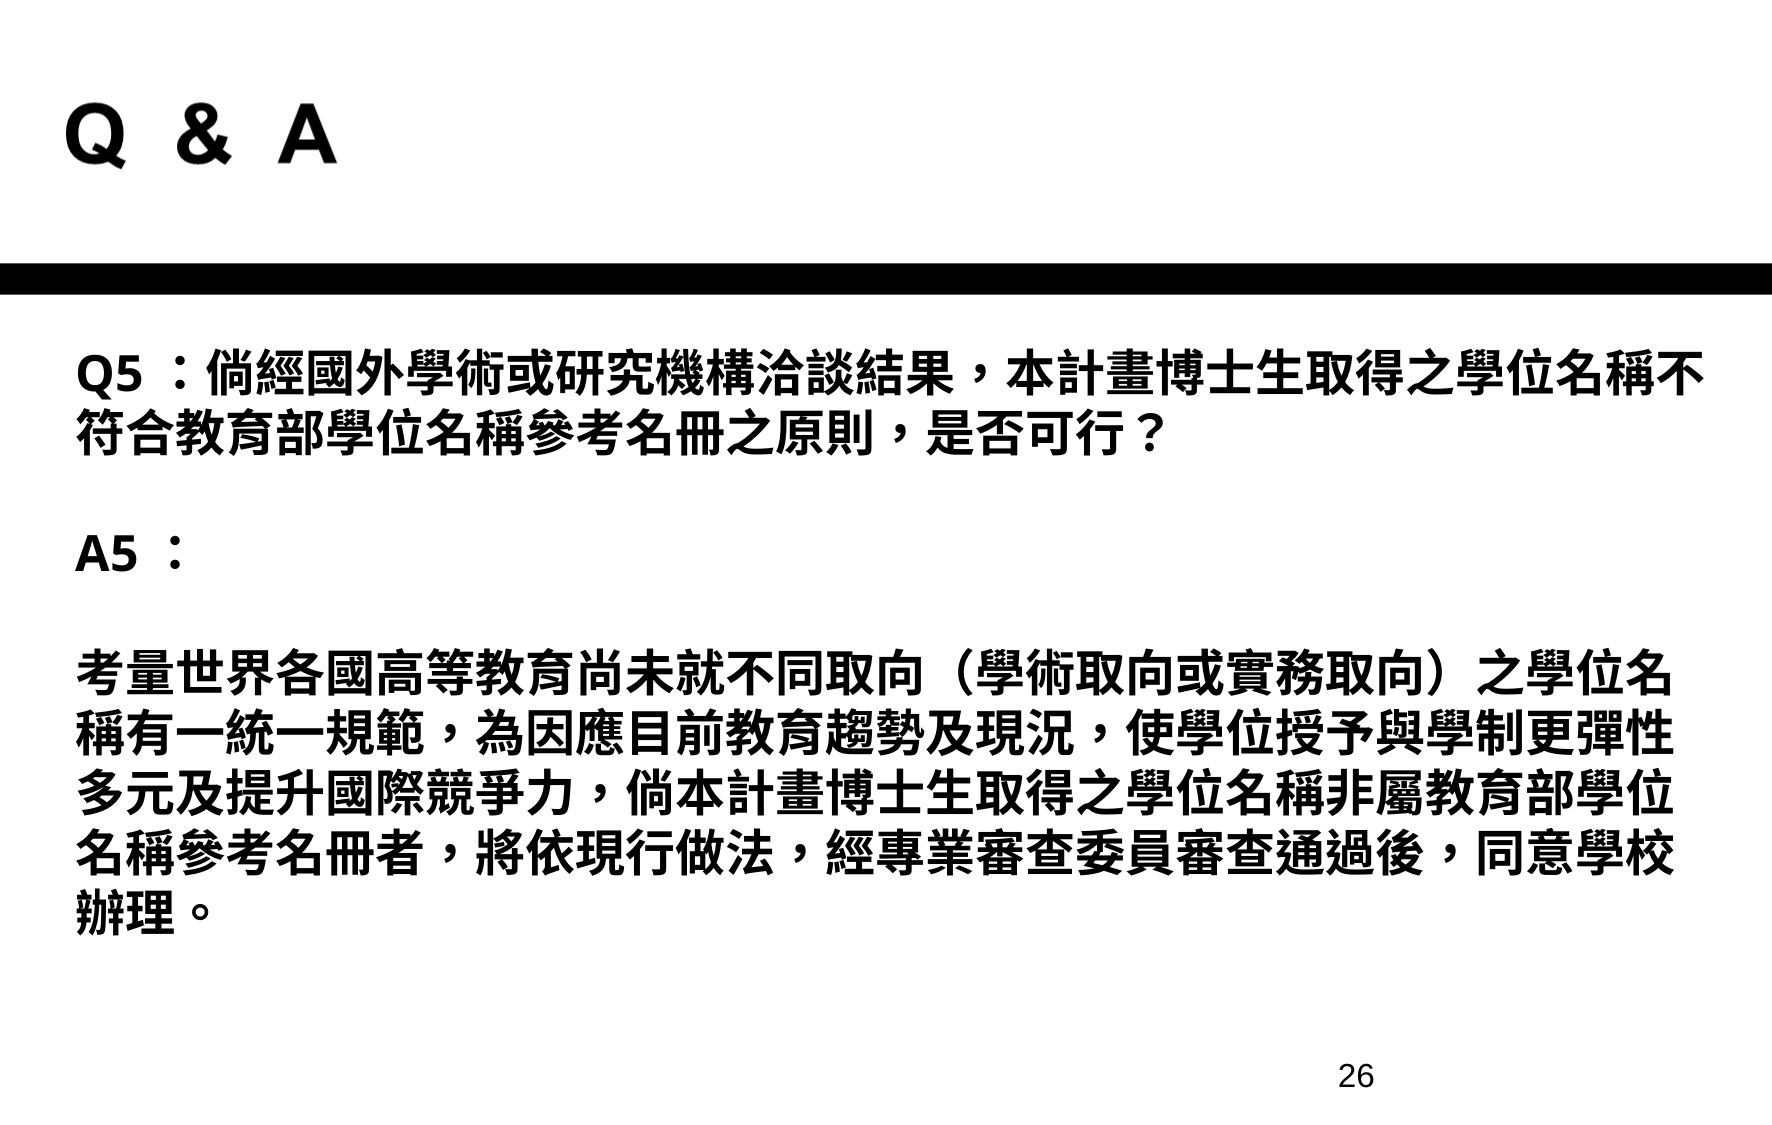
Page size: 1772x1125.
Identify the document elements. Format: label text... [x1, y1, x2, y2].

text_box 26 [1322, 1046, 1737, 1125]
text_box Q5：倘經國外學術或研究機構洽談結果，本計畫博士生取得之學位名稱不符合教育部學位名稱參考名冊之原則，是否可行？ A5： 考量世界各國高等教育尚未就不同取向（學術取向或實務取向）之學位名稱有一統一規範，為因應目前教育趨勢及現況，使學位授予與學制更彈性多元及提升國際競爭力，倘本計畫博士生取得之學位名稱非屬教育部學位名稱參考名冊者，將依現行做法，經專業審查委員審查通過後，同意學校辦理。 [61, 334, 1726, 949]
picture [47, 0, 1478, 265]
